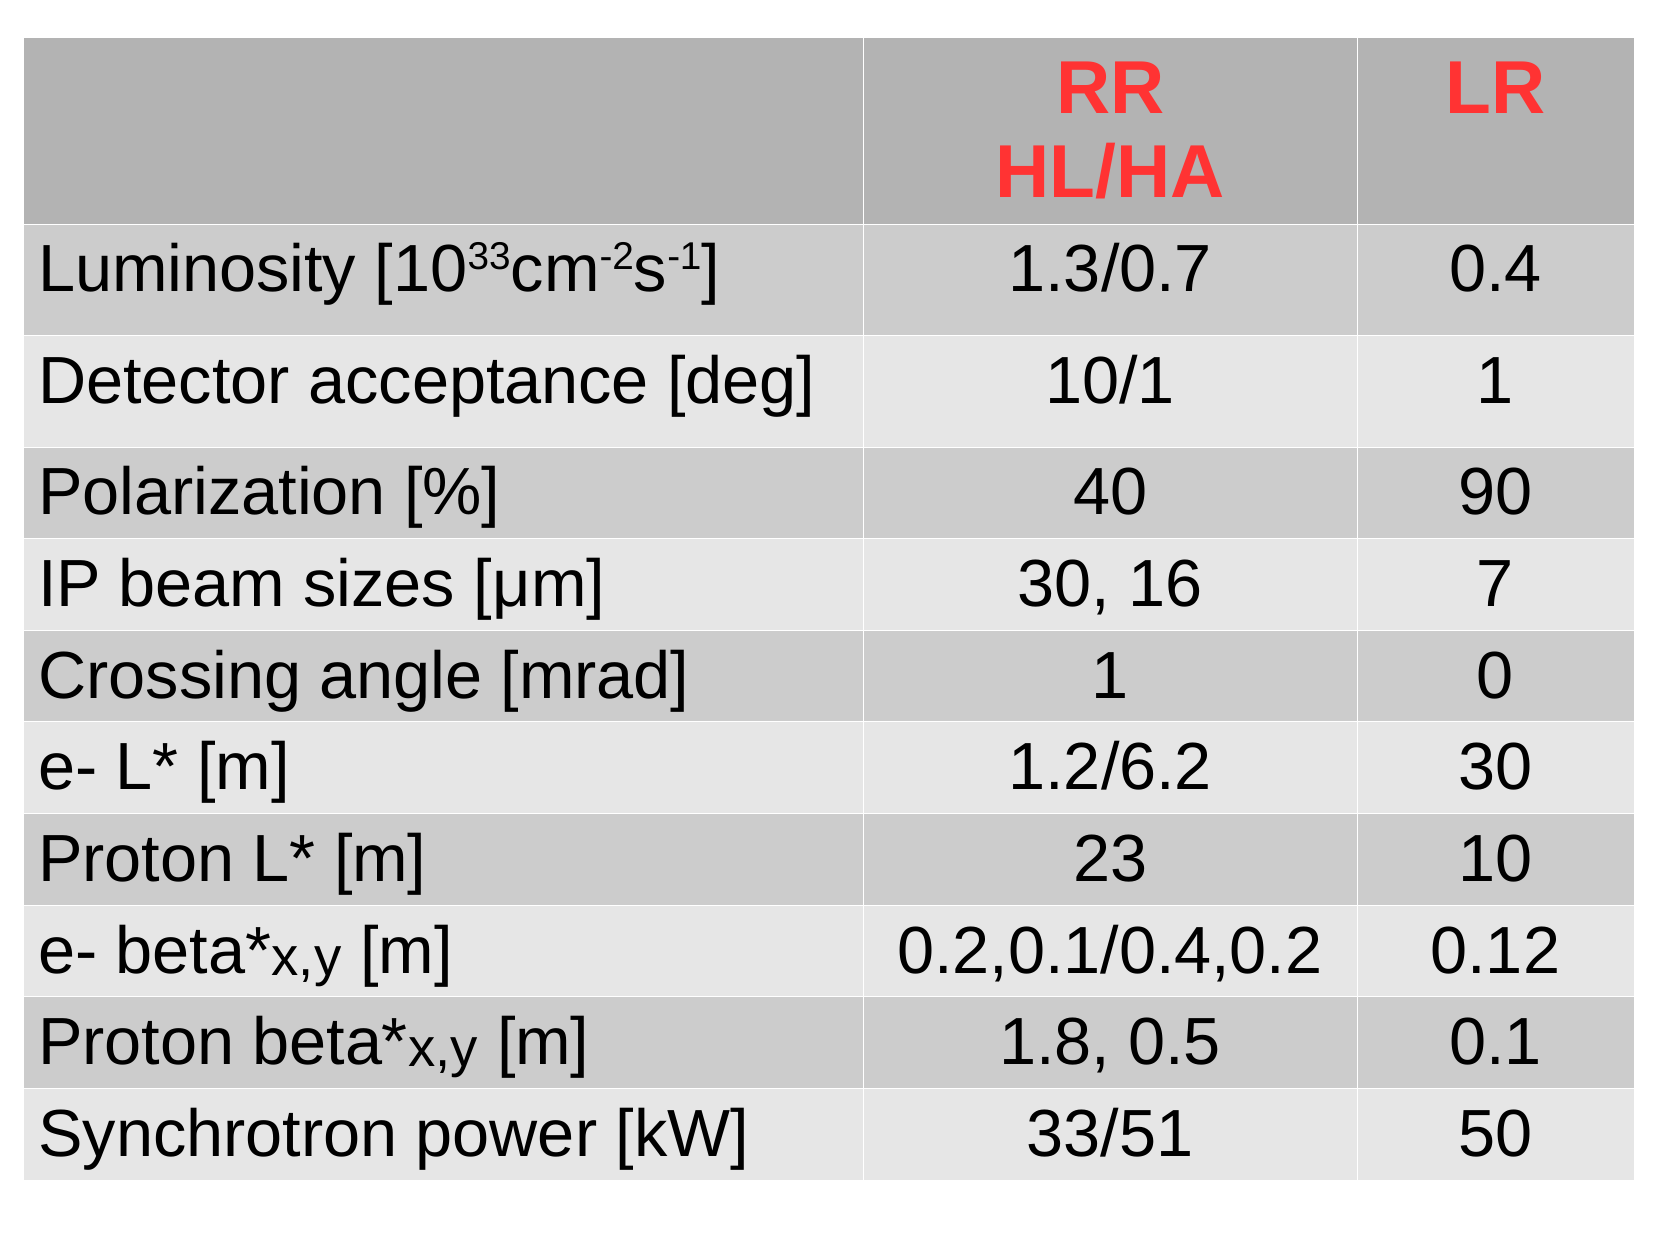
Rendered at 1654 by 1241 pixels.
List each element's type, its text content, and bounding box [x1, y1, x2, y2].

table_cell 0.2,0.1/0.4,0.2 [864, 906, 1357, 996]
table_cell 1 [864, 631, 1357, 721]
table_cell IP beam sizes [μm] [24, 539, 863, 630]
table_cell 90 [1358, 448, 1634, 538]
table_cell 0.1 [1358, 997, 1634, 1088]
table_cell Polarization [%] [24, 448, 863, 538]
table_cell 40 [864, 448, 1357, 538]
table_cell e- L* [m] [24, 722, 863, 813]
table_header RR HL/HA [864, 38, 1357, 224]
table_cell 30 [1358, 722, 1634, 813]
table_cell 50 [1358, 1089, 1634, 1180]
table_cell 10 [1358, 814, 1634, 905]
table_cell 10/1 [864, 336, 1357, 447]
table_cell Crossing angle [mrad] [24, 631, 863, 721]
table_header LR [1358, 38, 1634, 224]
table_cell 1.2/6.2 [864, 722, 1357, 813]
table_cell 0.4 [1358, 225, 1634, 335]
table_cell Luminosity [1033cm-2s-1] [24, 225, 863, 335]
table_cell Detector acceptance [deg] [24, 336, 863, 447]
table_cell e- beta*x,y [m] [24, 906, 863, 996]
table_cell 30, 16 [864, 539, 1357, 630]
table_cell 1.8, 0.5 [864, 997, 1357, 1088]
table_header [24, 38, 863, 224]
table_cell 7 [1358, 539, 1634, 630]
table_cell Proton beta*x,y [m] [24, 997, 863, 1088]
table_cell Proton L* [m] [24, 814, 863, 905]
table_cell 1 [1358, 336, 1634, 447]
table_cell 23 [864, 814, 1357, 905]
table_cell 33/51 [864, 1089, 1357, 1180]
table_cell Synchrotron power [kW] [24, 1089, 863, 1180]
table_cell 0 [1358, 631, 1634, 721]
table_cell 1.3/0.7 [864, 225, 1357, 335]
table_cell 0.12 [1358, 906, 1634, 996]
